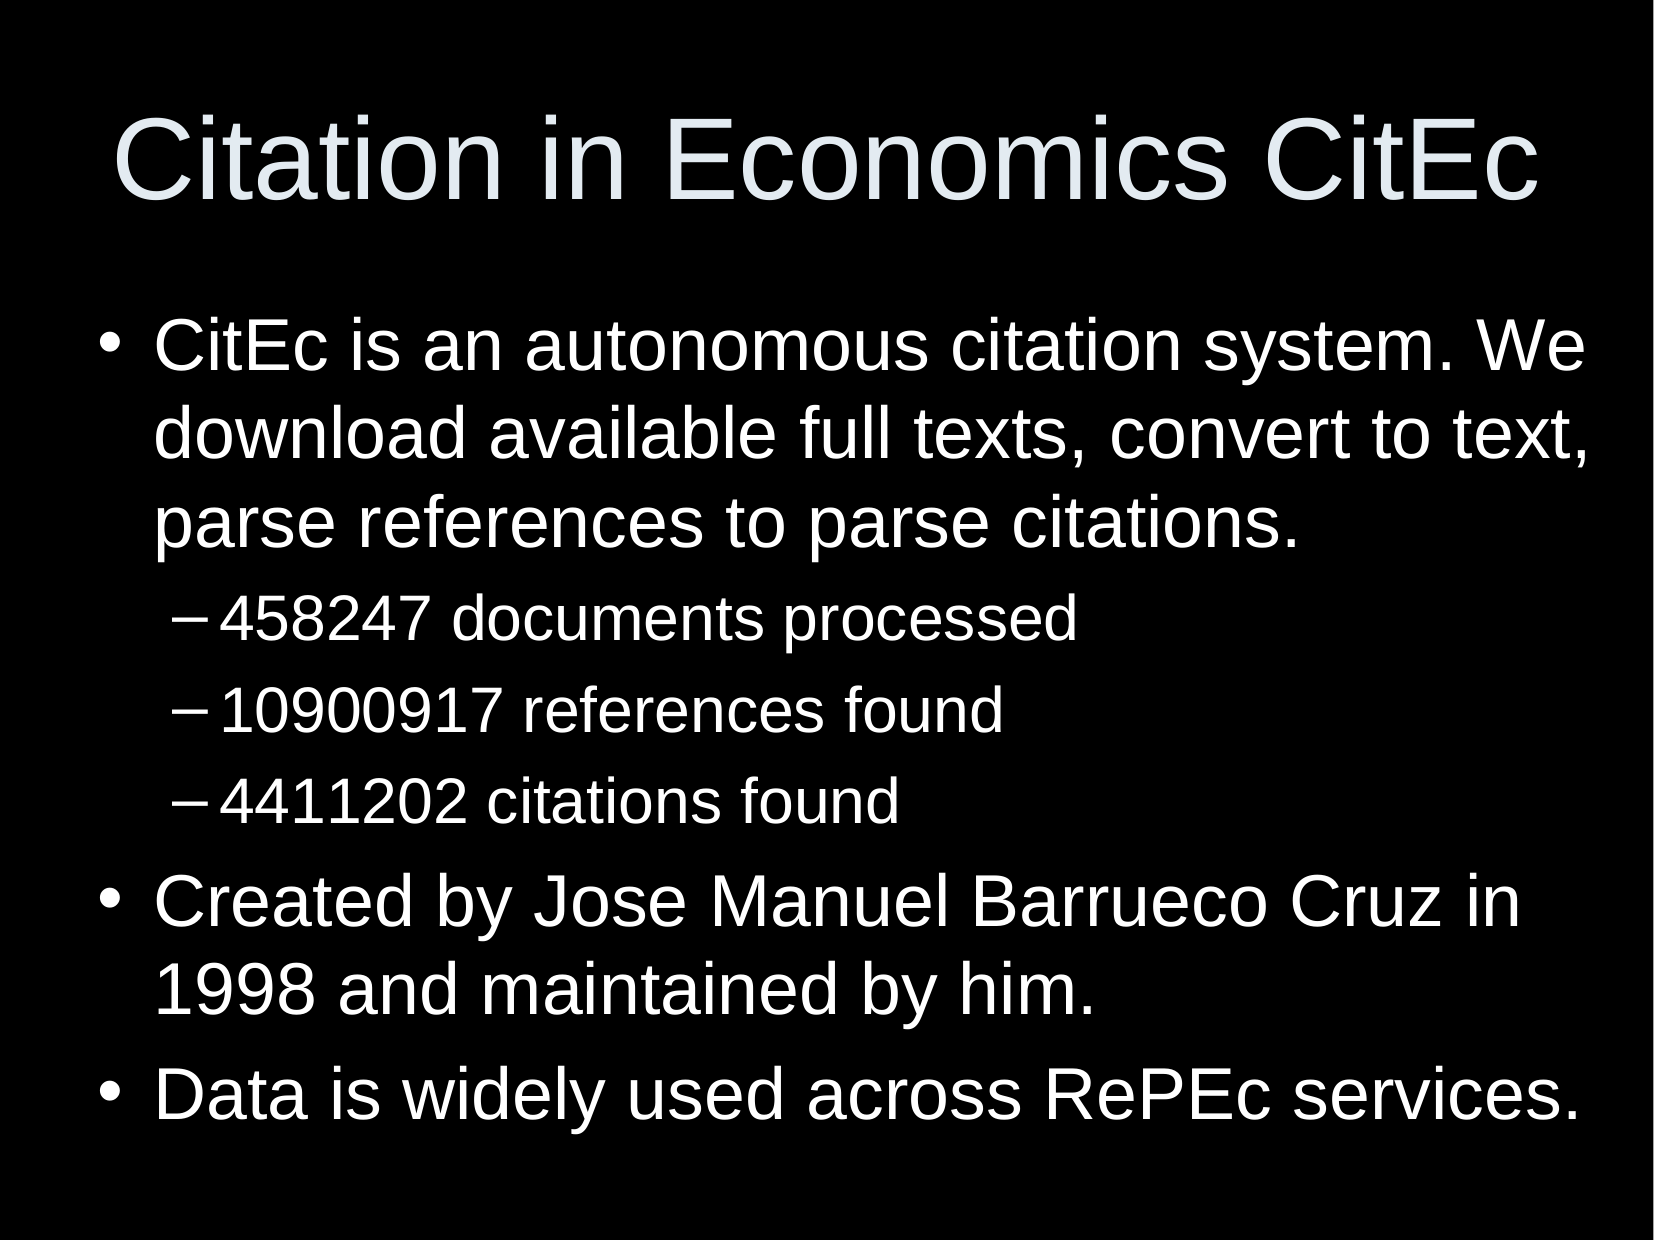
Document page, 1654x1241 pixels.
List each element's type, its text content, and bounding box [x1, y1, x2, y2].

title Citation in Economics CitEc [82, 49, 1571, 257]
list CitEc is an autonomous citation system. We download available full texts, convert to text, parse references to parse citations. 458247 documents processed 10900917 references found 4411202 citations found Created by Jose Manuel Barrueco Cruz in 1998 and maintained by him. Data is widely used across RePEc services. [82, 289, 1613, 1199]
